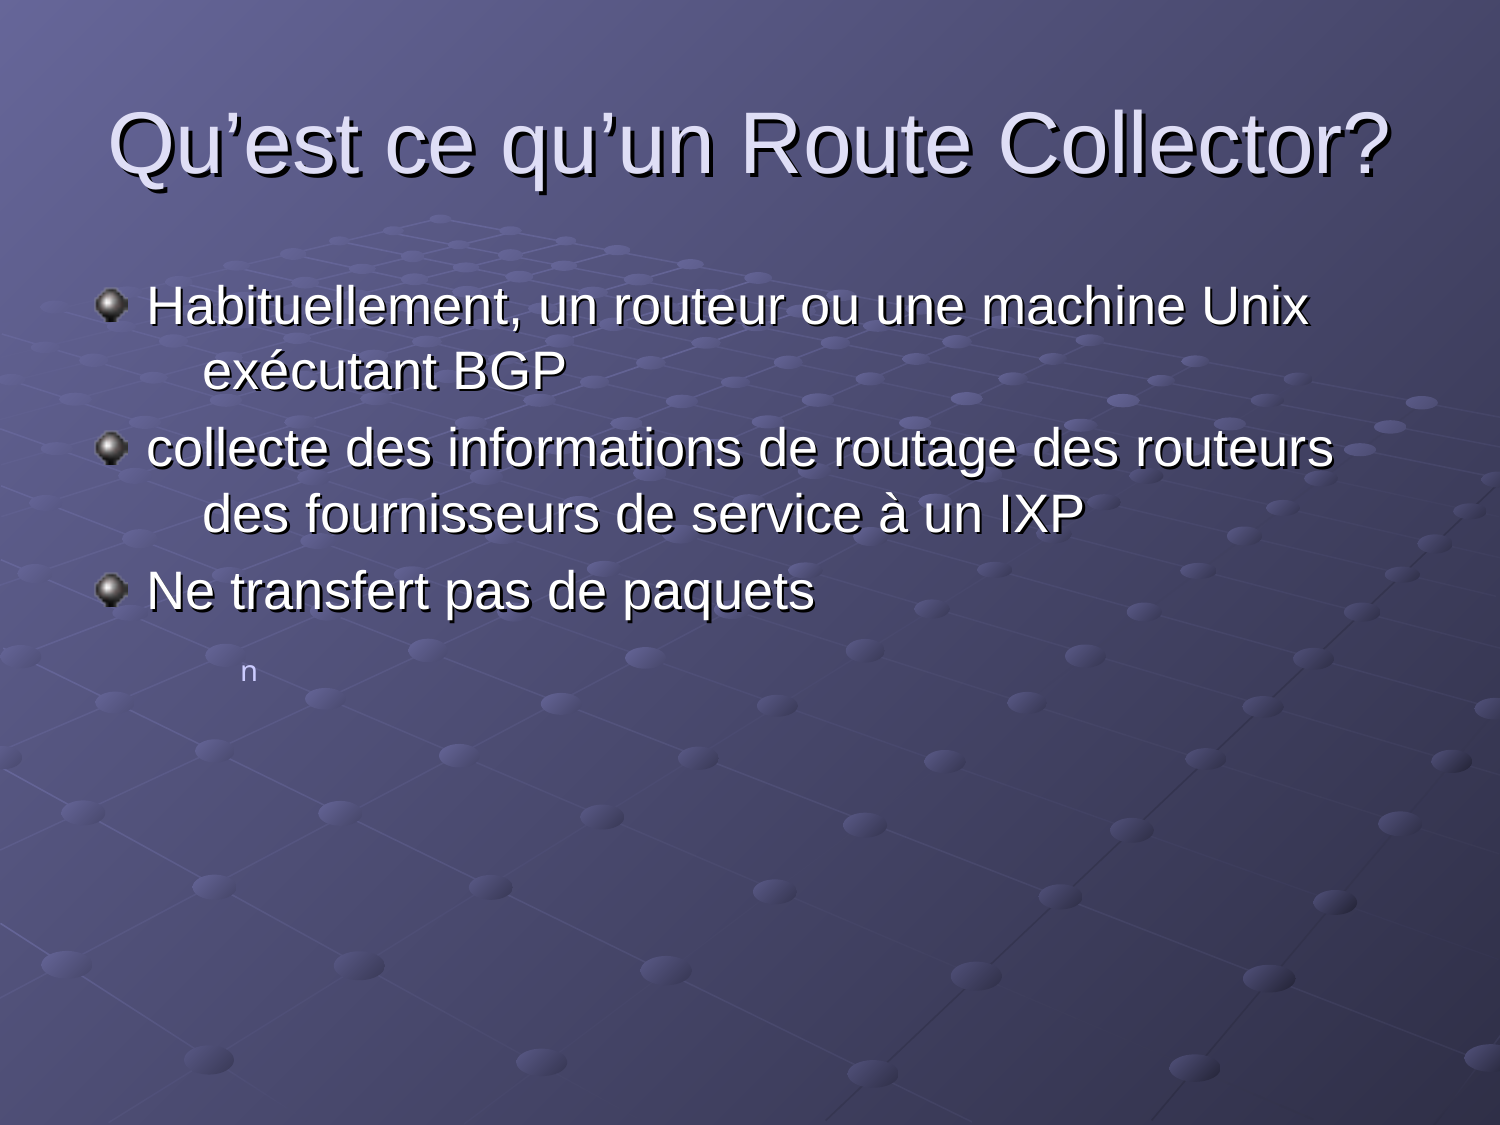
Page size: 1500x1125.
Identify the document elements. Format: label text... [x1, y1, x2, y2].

title Qu’est ce qu’un Route Collector? [75, 45, 1426, 233]
list Habituellement, un routeur ou une machine Unix exécutant BGP collecte des informations de routage des routeurs des fournisseurs de service à un IXP Ne transfert pas de paquets [75, 262, 1426, 1007]
